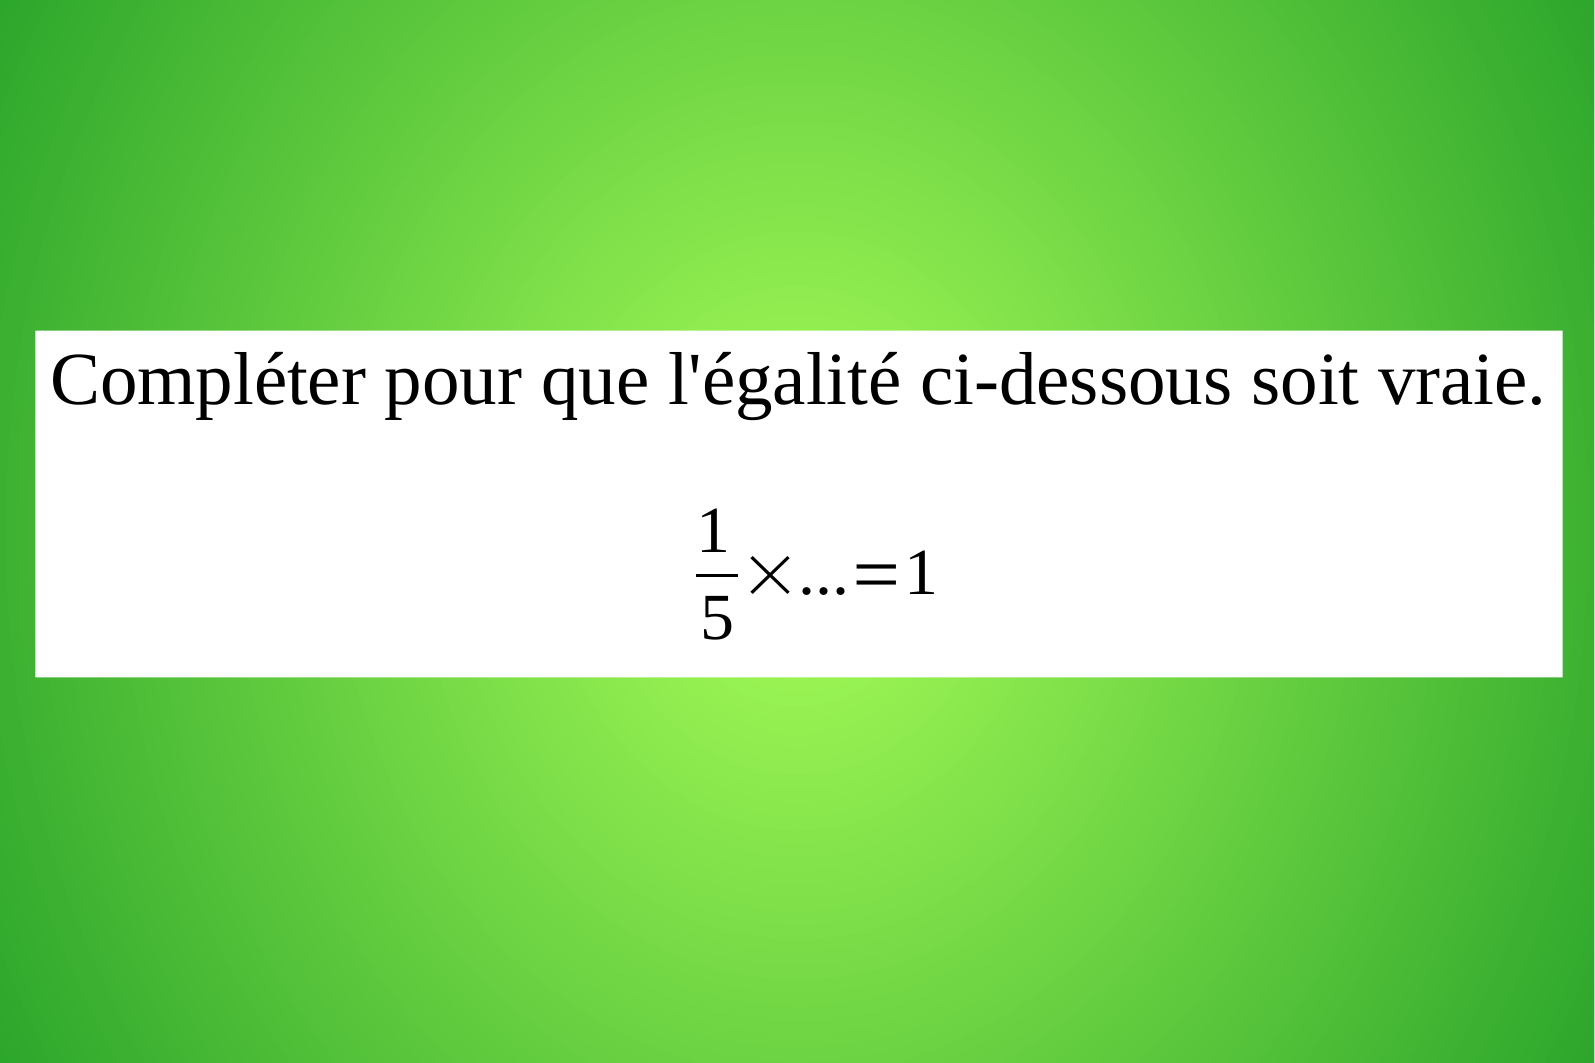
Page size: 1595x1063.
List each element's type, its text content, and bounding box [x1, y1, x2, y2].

chart [675, 495, 955, 656]
text_box Compléter pour que l'égalité ci-dessous soit vraie. [35, 330, 1563, 678]
picture [0, 0, 1595, 1063]
